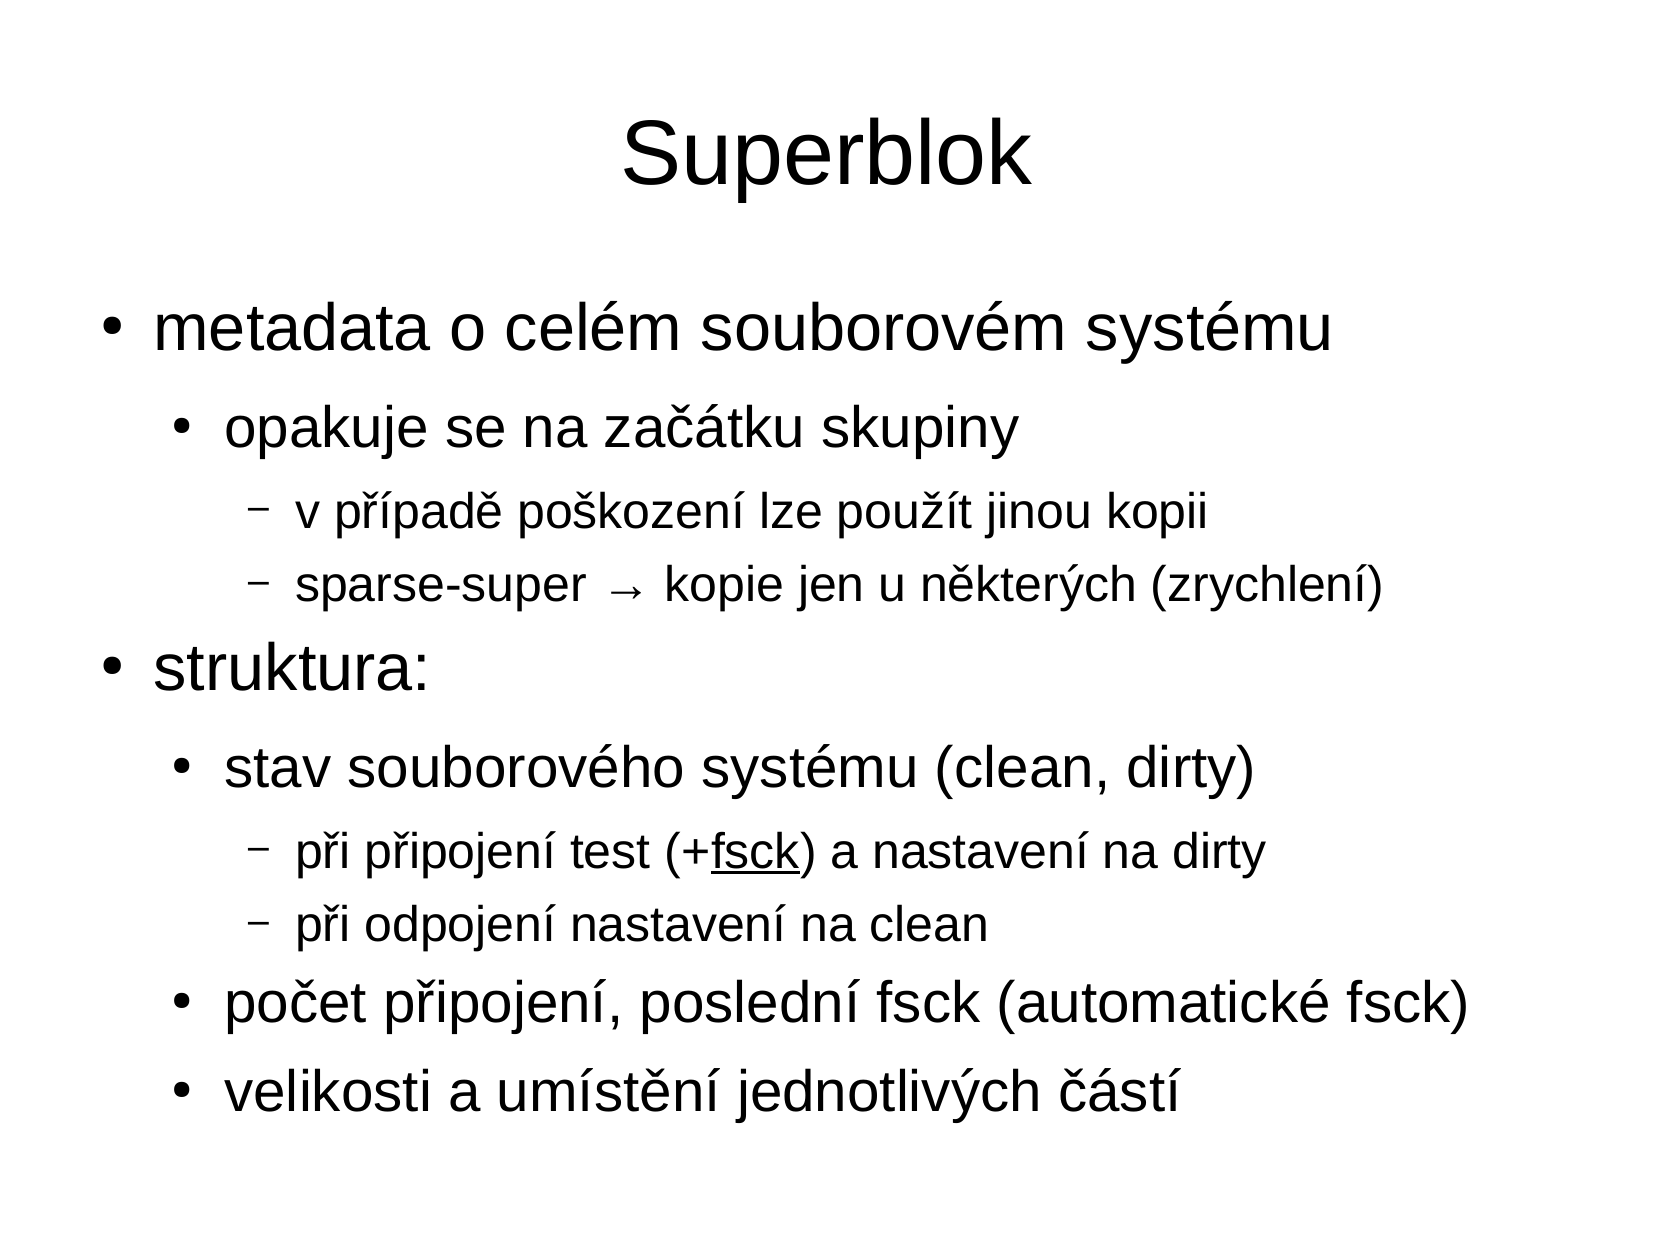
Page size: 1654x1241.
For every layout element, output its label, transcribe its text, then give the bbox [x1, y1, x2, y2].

title Superblok [82, 56, 1571, 250]
list metadata o celém souborovém systému opakuje se na začátku skupiny v případě poškození lze použít jinou kopii sparse-super → kopie jen u některých (zrychlení) struktura: stav souborového systému (clean, dirty) při připojení test (+fsck) a nastavení na dirty při odpojení nastavení na clean počet připojení, poslední fsck (automatické fsck) velikosti a umístění jednotlivých částí [82, 290, 1571, 1124]
